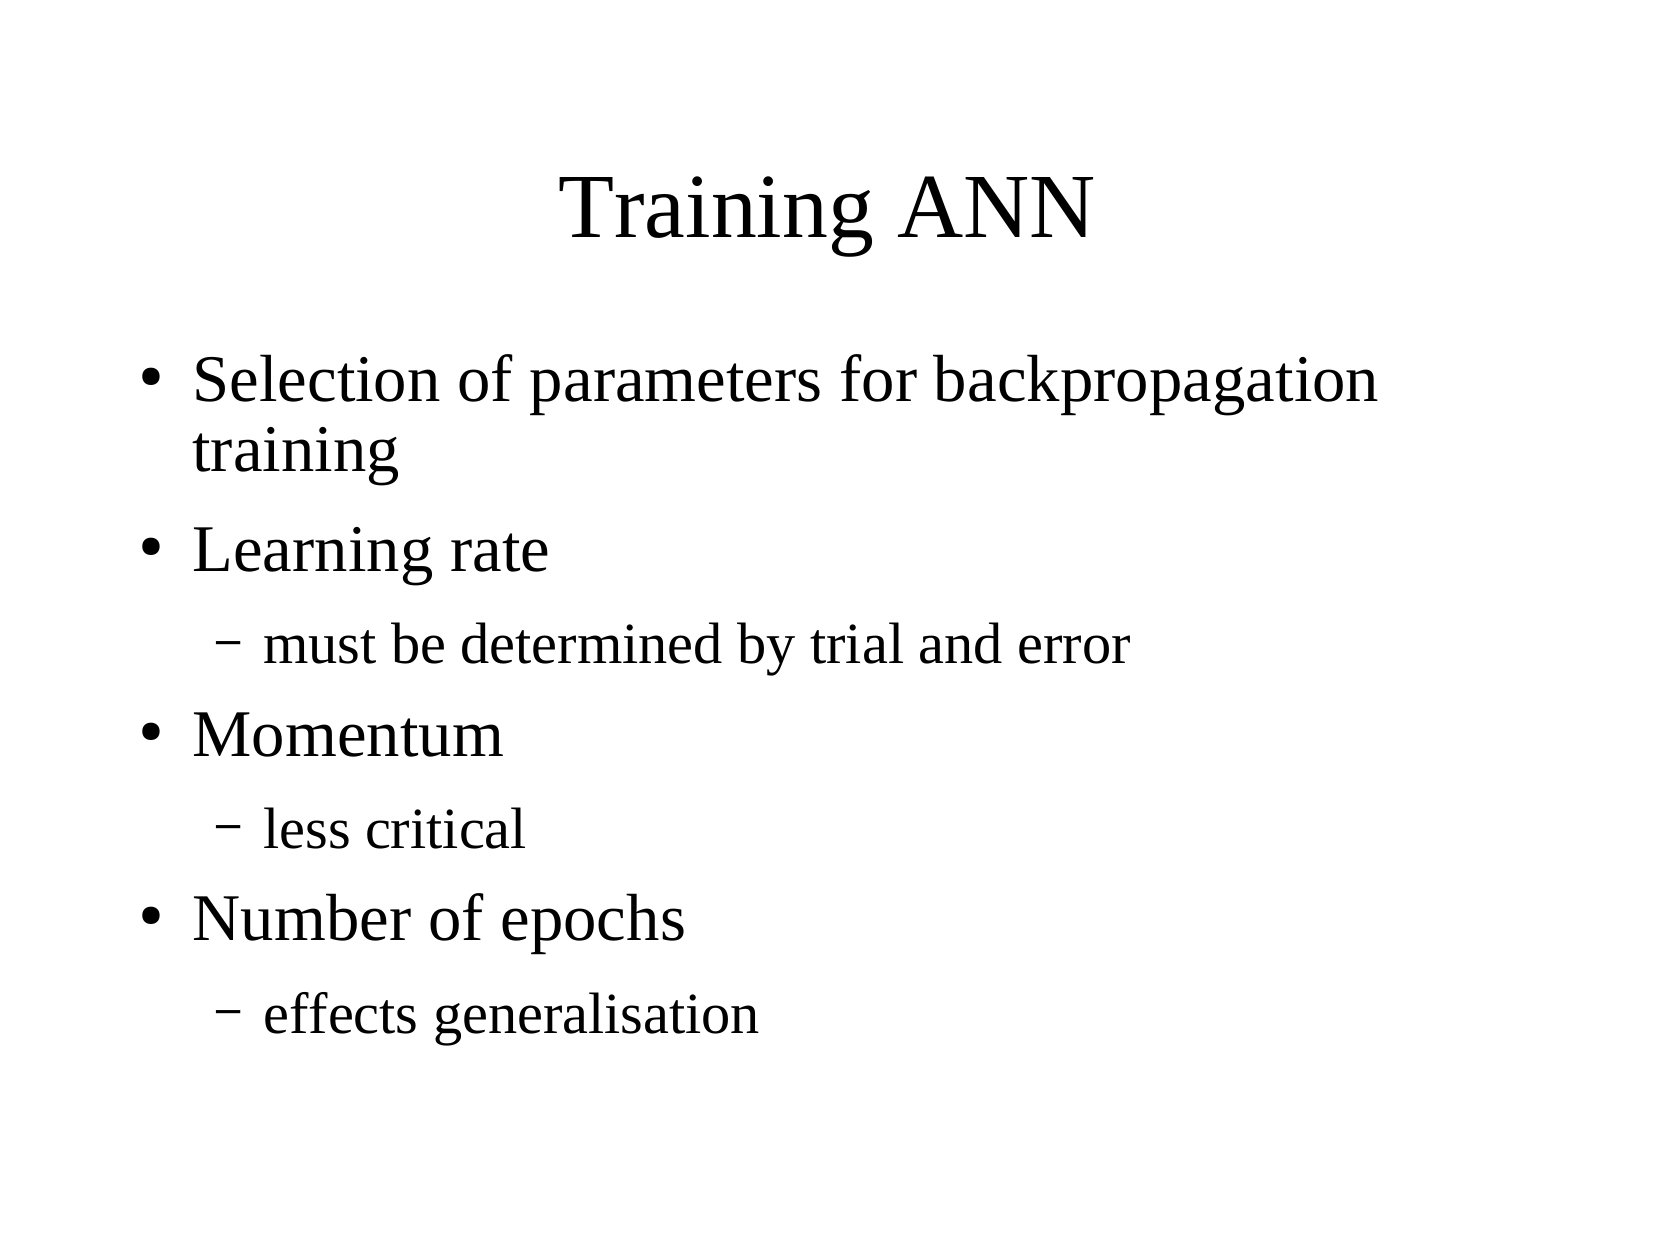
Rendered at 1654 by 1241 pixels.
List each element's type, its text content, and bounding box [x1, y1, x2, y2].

list Selection of parameters for backpropagation training Learning rate must be determined by trial and error Momentum less critical Number of epochs effects generalisation [121, 344, 1534, 1127]
title Training ANN [121, 102, 1534, 311]
